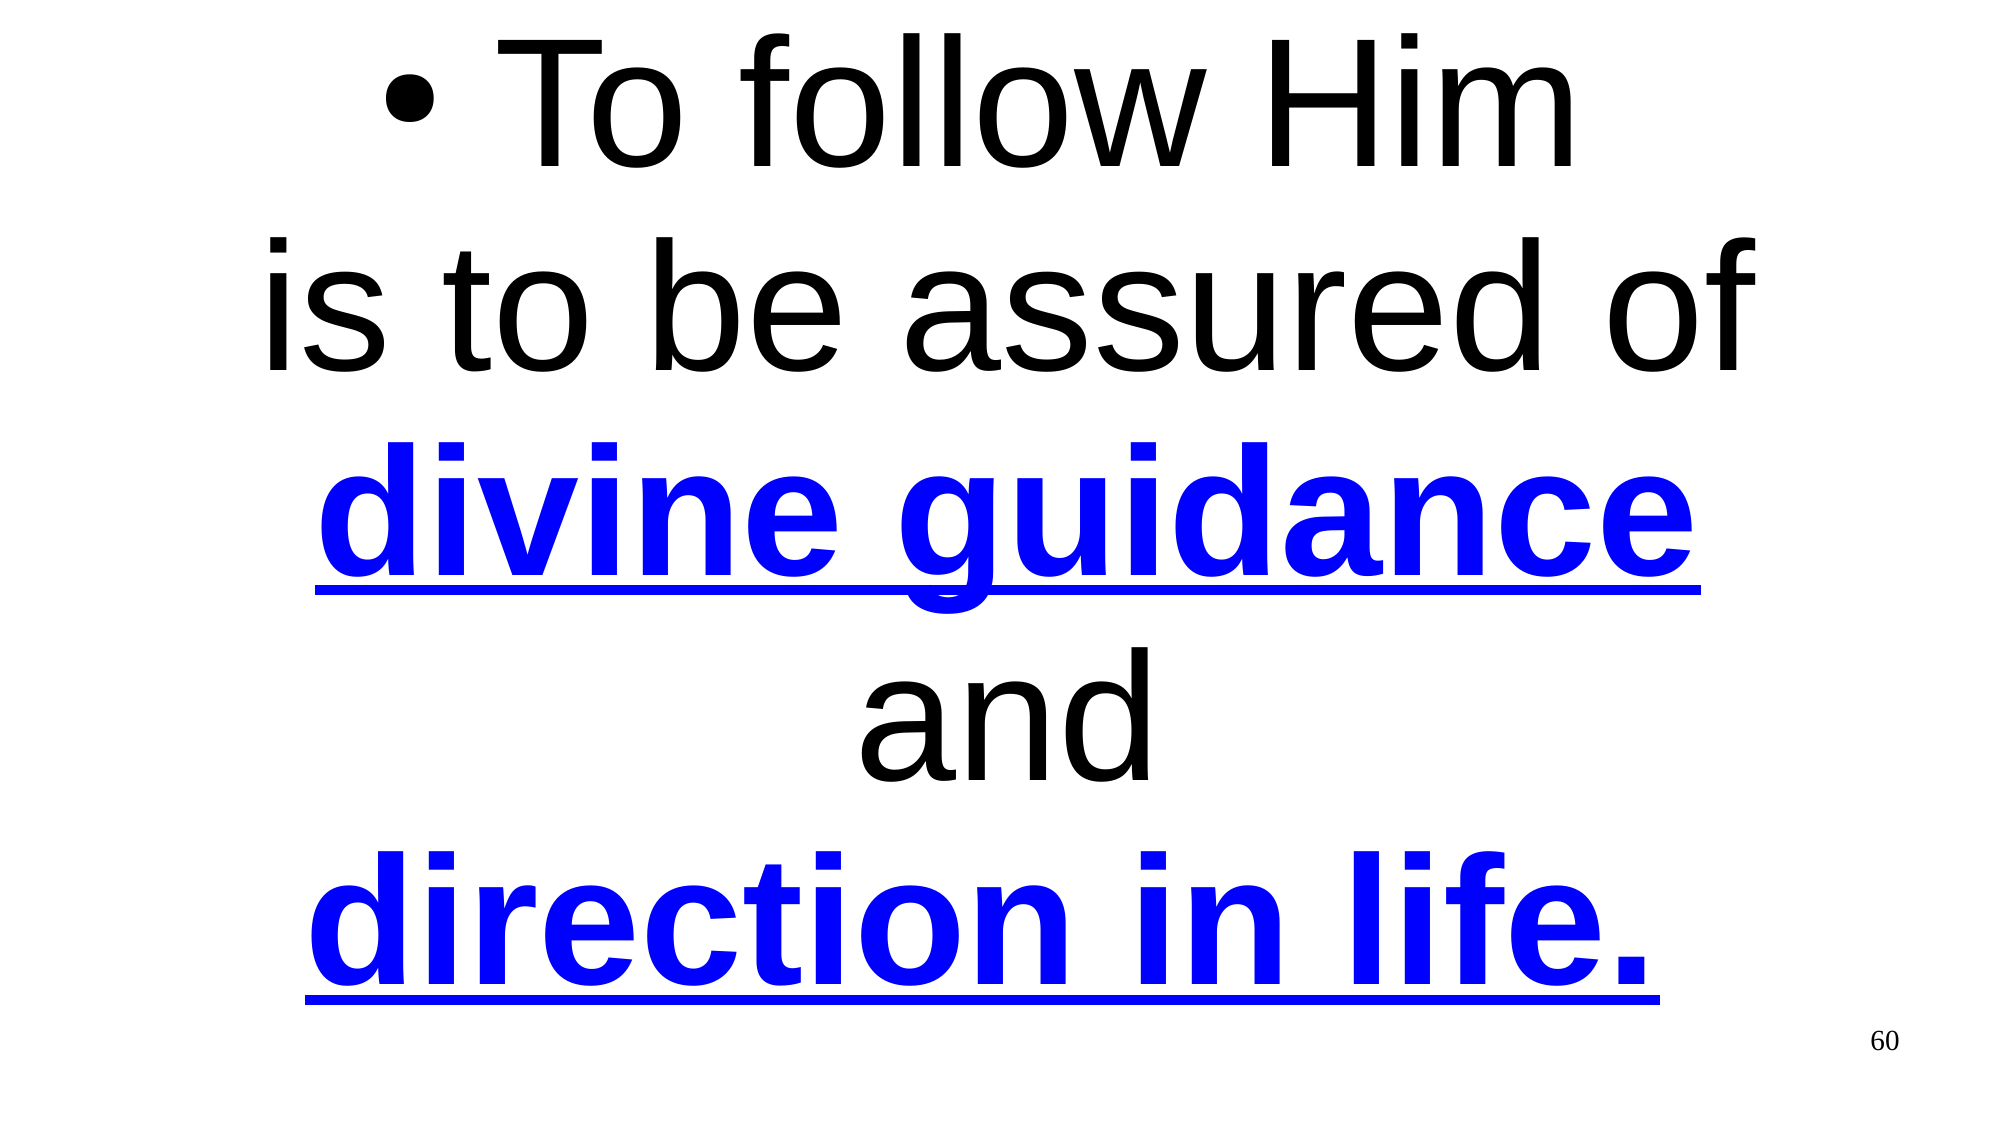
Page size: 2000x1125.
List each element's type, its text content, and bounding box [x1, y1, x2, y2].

list To follow Him is to be assured of divine guidance and direction in life. [0, 0, 1996, 1123]
